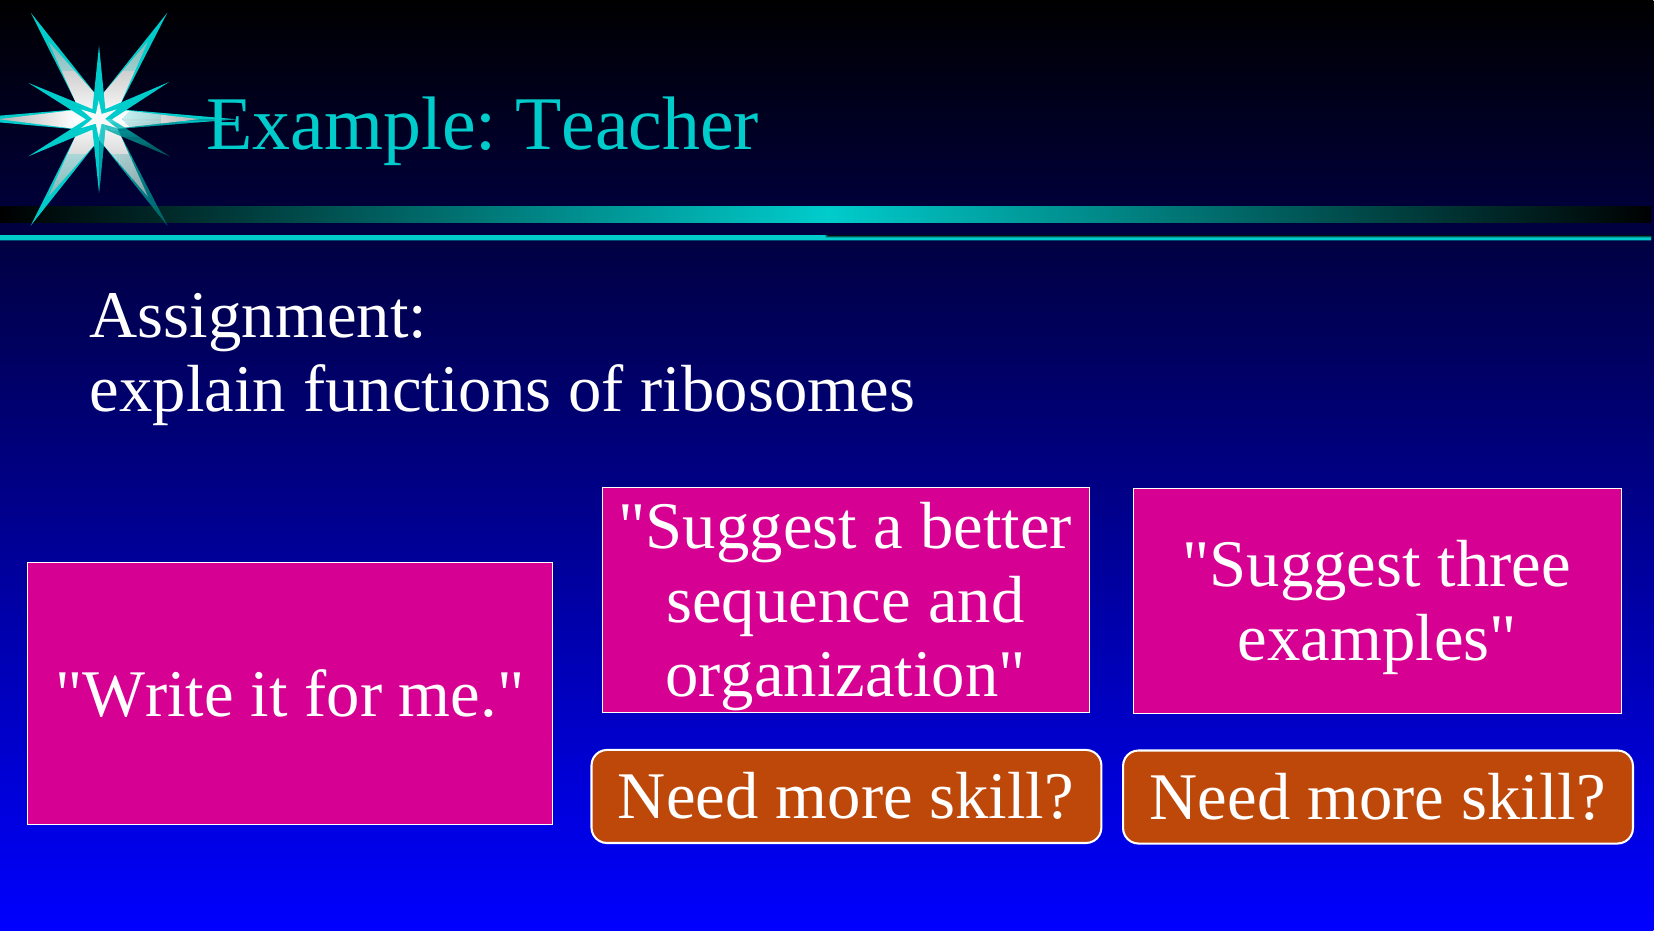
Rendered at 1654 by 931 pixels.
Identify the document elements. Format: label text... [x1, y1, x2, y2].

text_box "Suggest three examples" [1133, 488, 1622, 714]
text_box "Write it for me." [27, 562, 553, 825]
title Example: Teacher [206, 46, 1613, 202]
text_box Need more skill? [591, 749, 1102, 844]
text_box Need more skill? [1123, 750, 1633, 844]
text_box "Suggest a better sequence and organization" [602, 487, 1090, 713]
text_box Assignment: explain functions of ribosomes [75, 270, 1538, 458]
